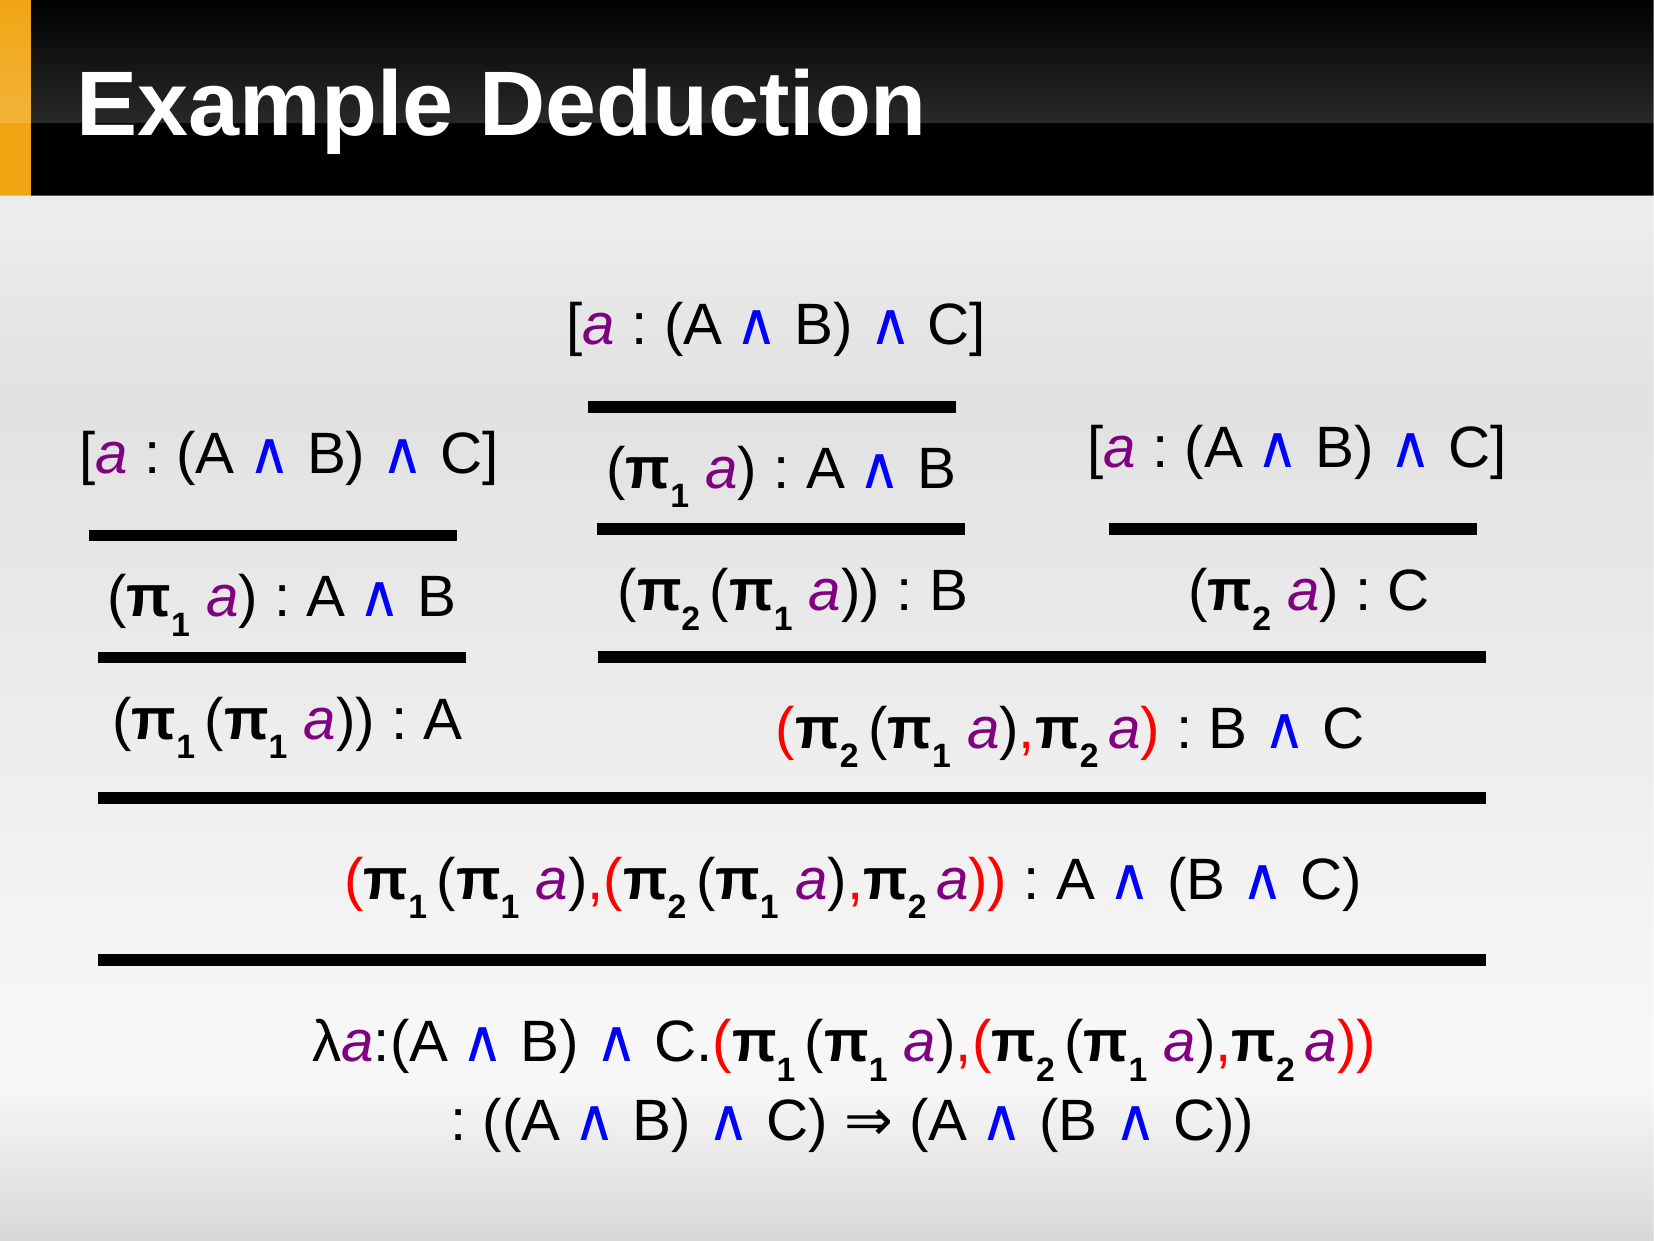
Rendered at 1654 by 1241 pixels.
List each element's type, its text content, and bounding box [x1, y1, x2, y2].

text_box (π1 a) : A ∧ B [591, 428, 976, 530]
text_box [a : (A ∧ B) ∧ C] [64, 413, 517, 503]
text_box (π2 a) : C [1173, 550, 1447, 651]
text_box [a : (A ∧ B) ∧ C] [551, 284, 1005, 374]
picture [0, 0, 1654, 1241]
text_box (π2 (π1 a),π2 a) : B ∧ C [760, 688, 1385, 791]
text_box [a : (A ∧ B) ∧ C] [1072, 407, 1526, 496]
text_box (π1 (π1 a)) : A [97, 679, 481, 782]
text_box (π2 (π1 a)) : B [602, 550, 986, 651]
text_box (π1 a) : A ∧ B [92, 556, 476, 659]
text_box (π1 (π1 a),(π2 (π1 a),π2 a)) : A ∧ (B ∧ C) [329, 839, 1388, 941]
title Example Deduction [76, 7, 1565, 200]
text_box λa:(A ∧ B) ∧ C.(π1 (π1 a),(π2 (π1 a),π2 a)) : ((A ∧ B) ∧ C) ⇒ (A ∧ (B ∧ C)) [297, 1001, 1423, 1176]
